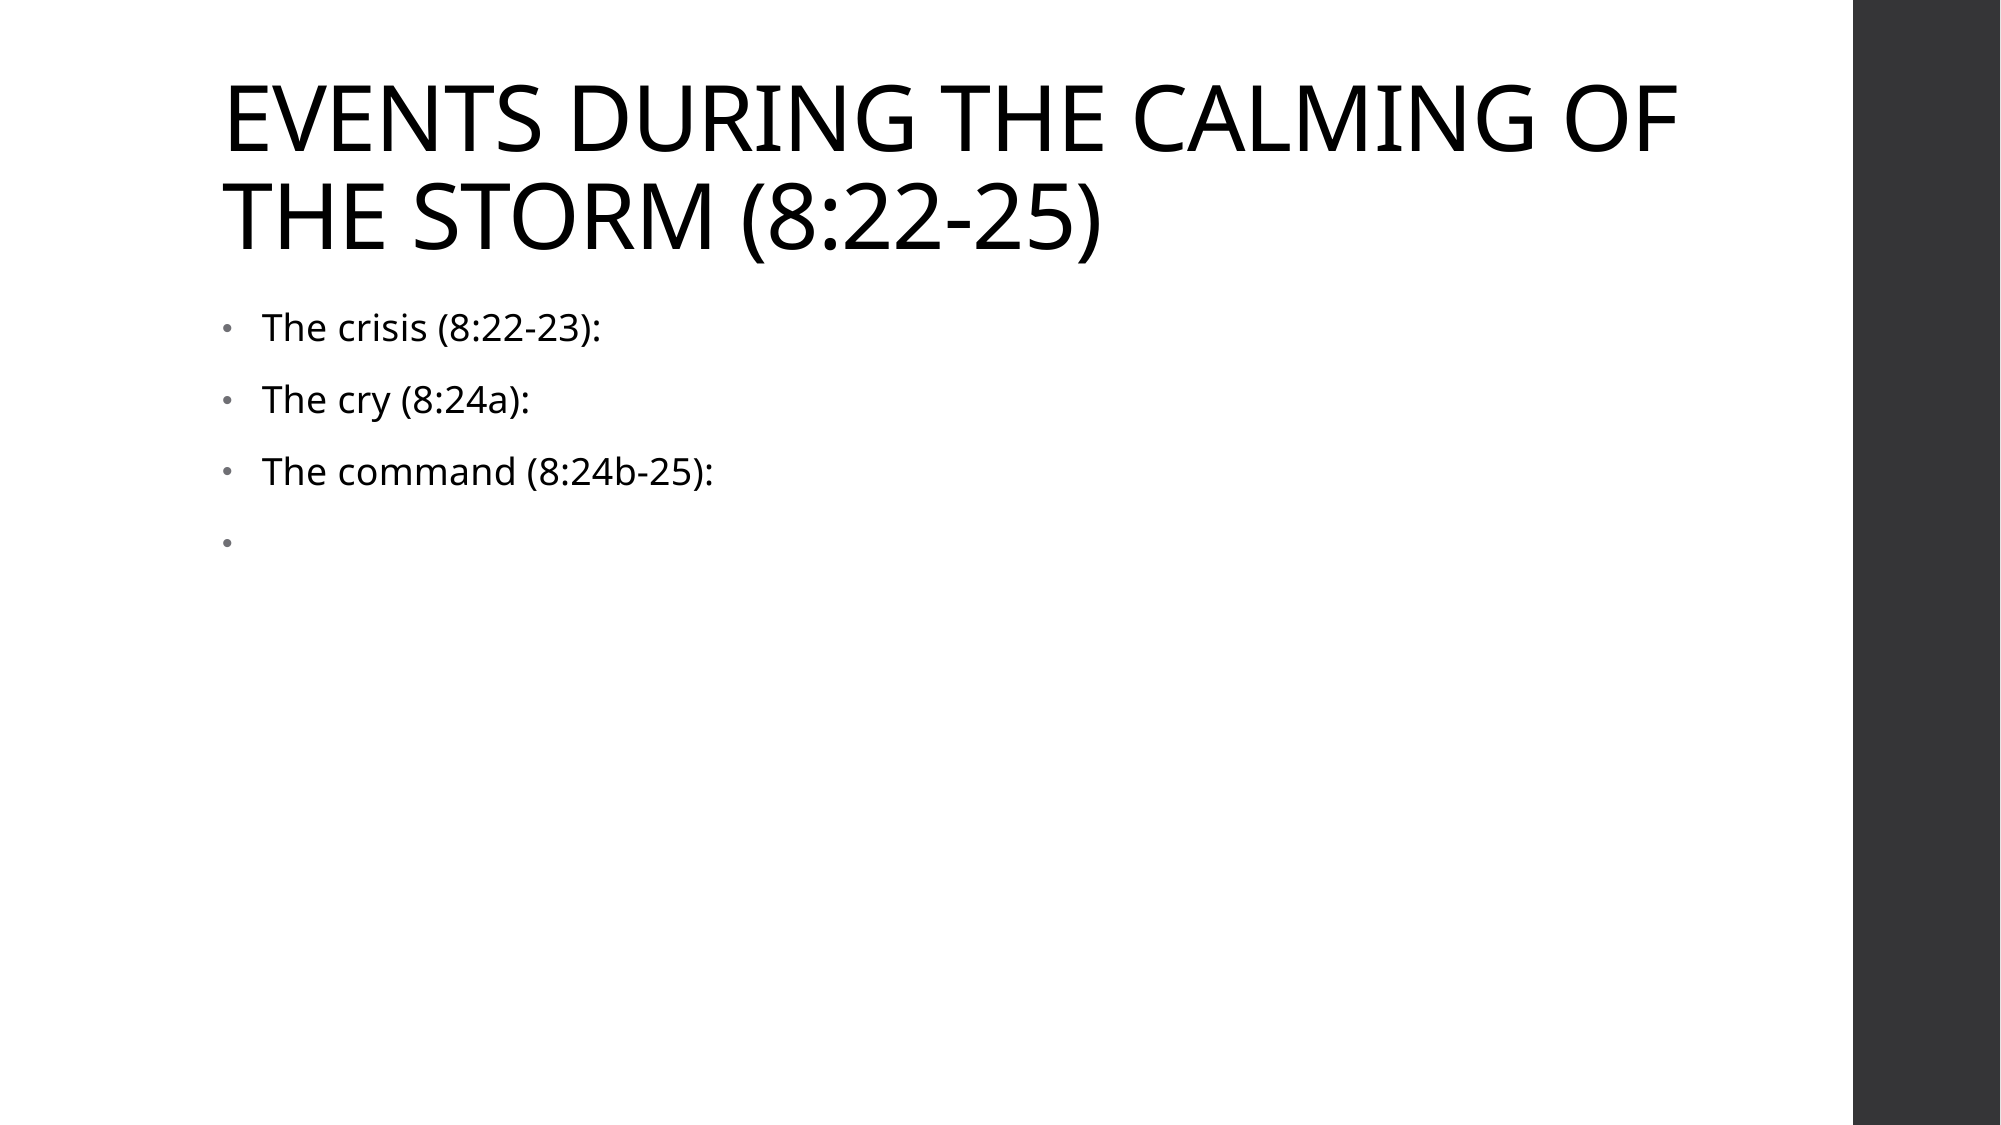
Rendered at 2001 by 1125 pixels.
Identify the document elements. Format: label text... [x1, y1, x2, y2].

list The crisis (8:22-23): The cry (8:24a): The command (8:24b-25): [206, 299, 1617, 1014]
title EVENTS DURING THE CALMING OF THE STORM (8:22-25) [206, 60, 1797, 278]
